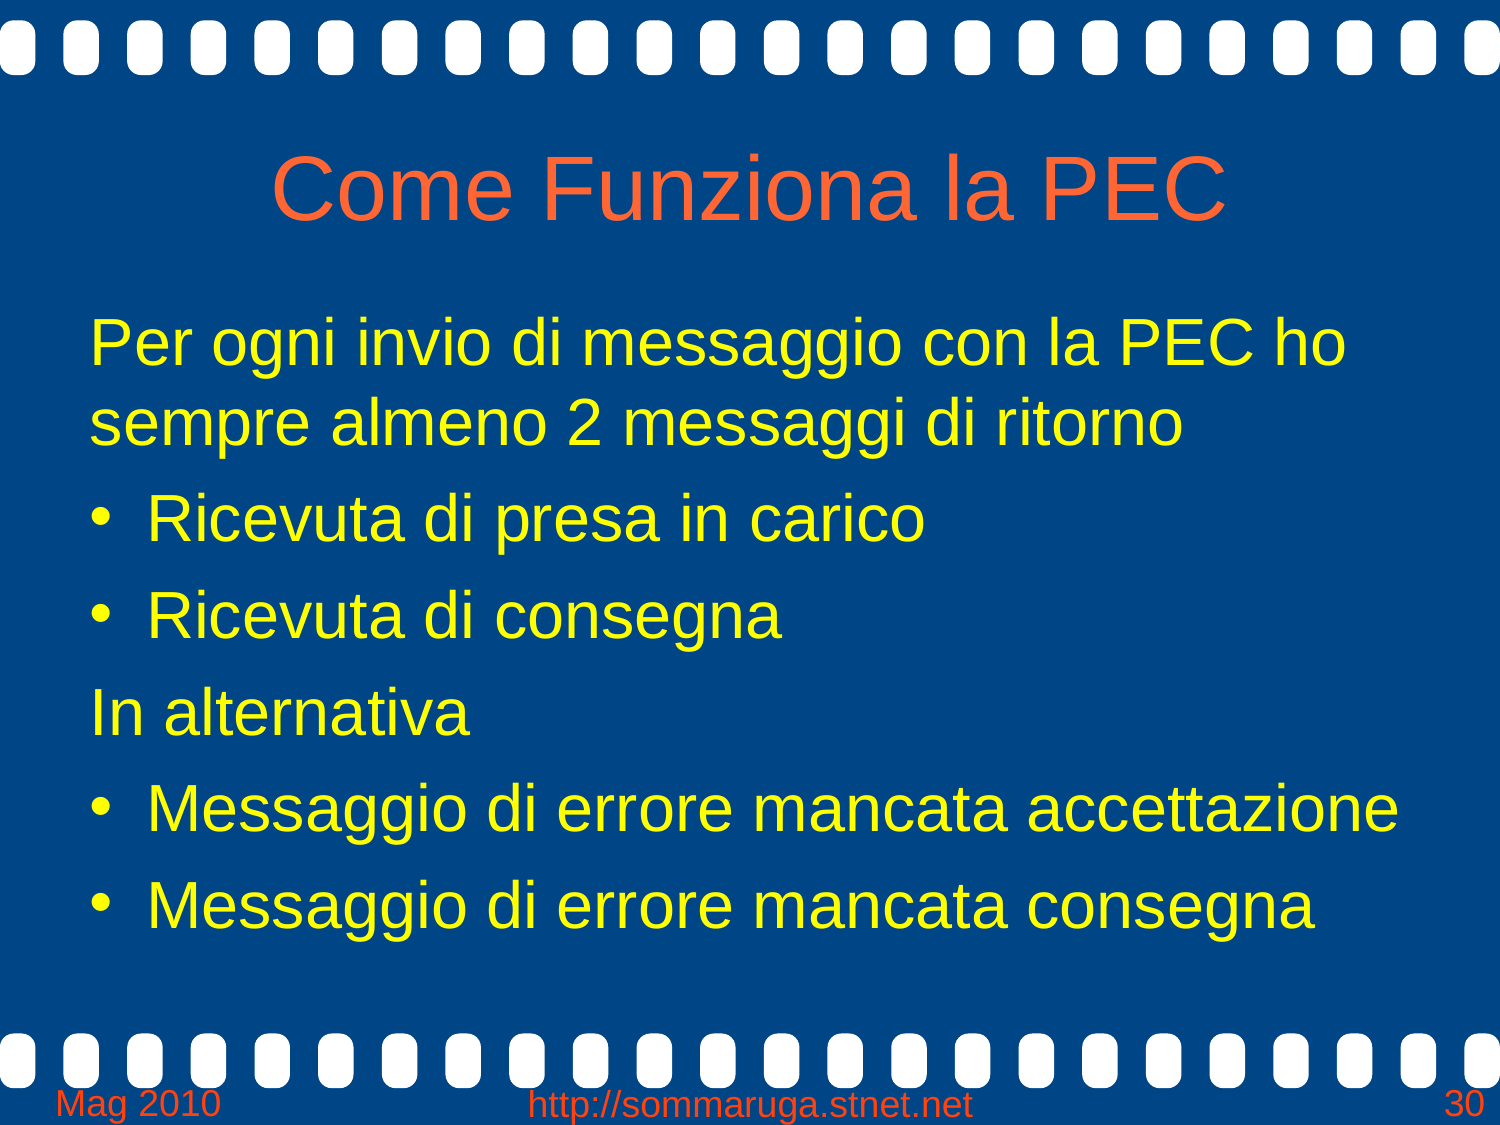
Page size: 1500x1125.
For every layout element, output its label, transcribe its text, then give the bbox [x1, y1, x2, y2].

list Per ogni invio di messaggio con la PEC ho sempre almeno 2 messaggi di ritorno Ricevuta di presa in carico Ricevuta di consegna In alternativa Messaggio di errore mancata accettazione Messaggio di errore mancata consegna [75, 290, 1426, 1021]
title Come Funziona la PEC [75, 58, 1426, 290]
